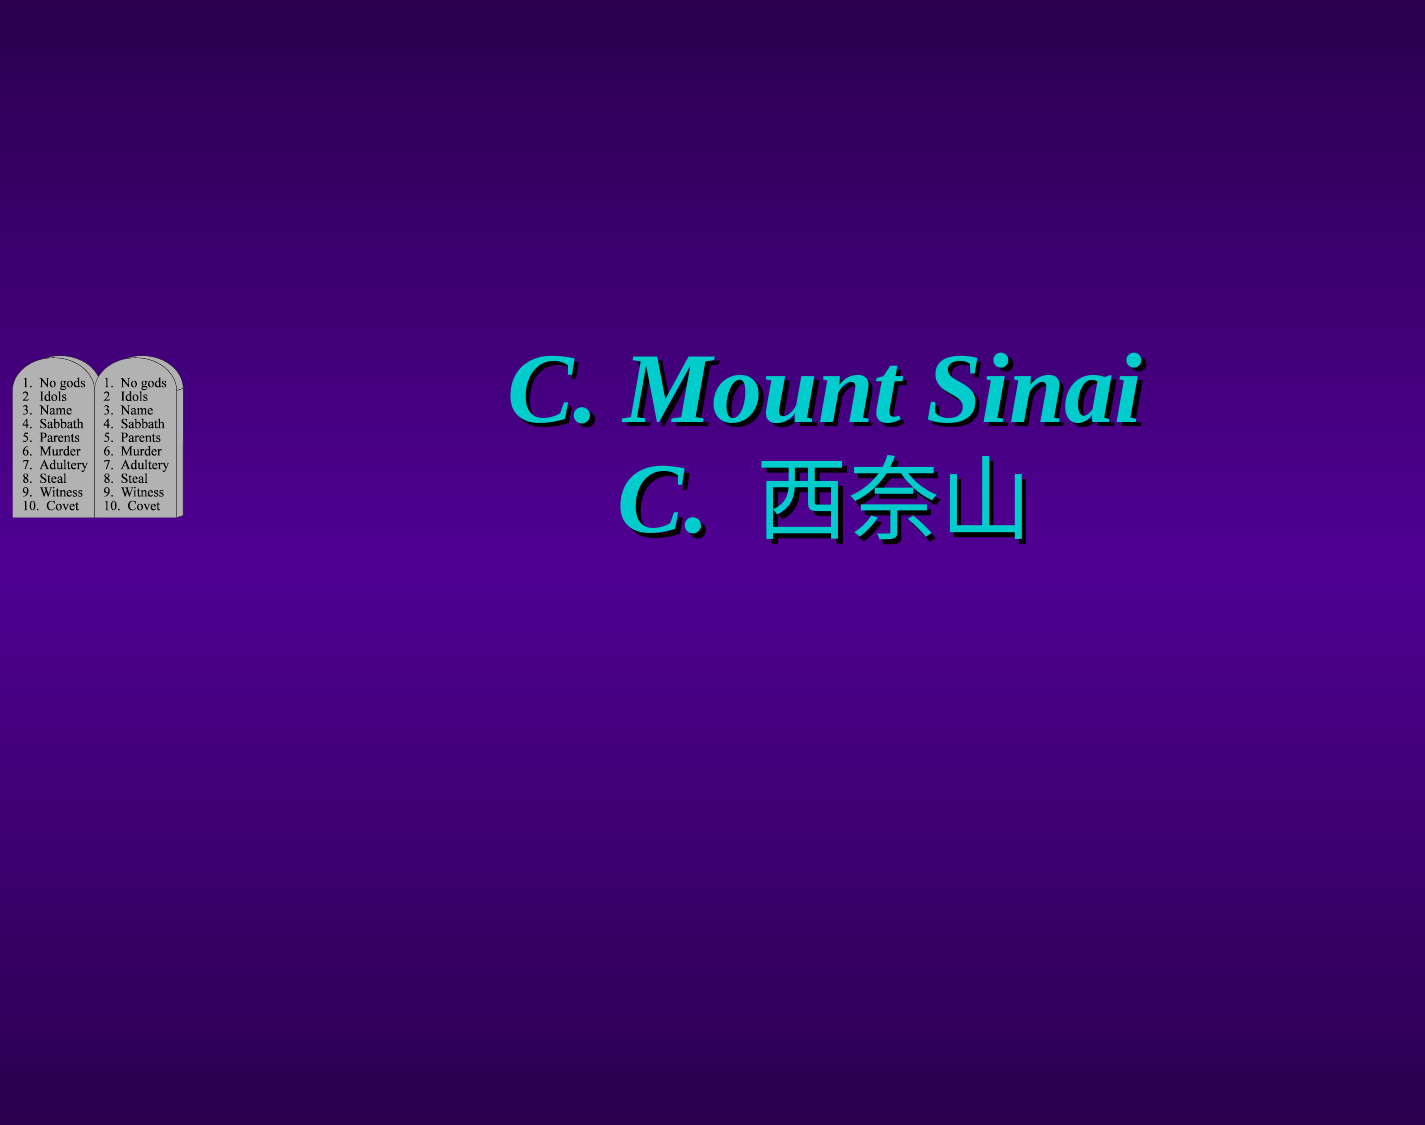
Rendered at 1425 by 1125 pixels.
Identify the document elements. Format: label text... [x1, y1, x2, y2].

title C. Mount Sinai C. 西奈山 [225, 316, 1425, 572]
